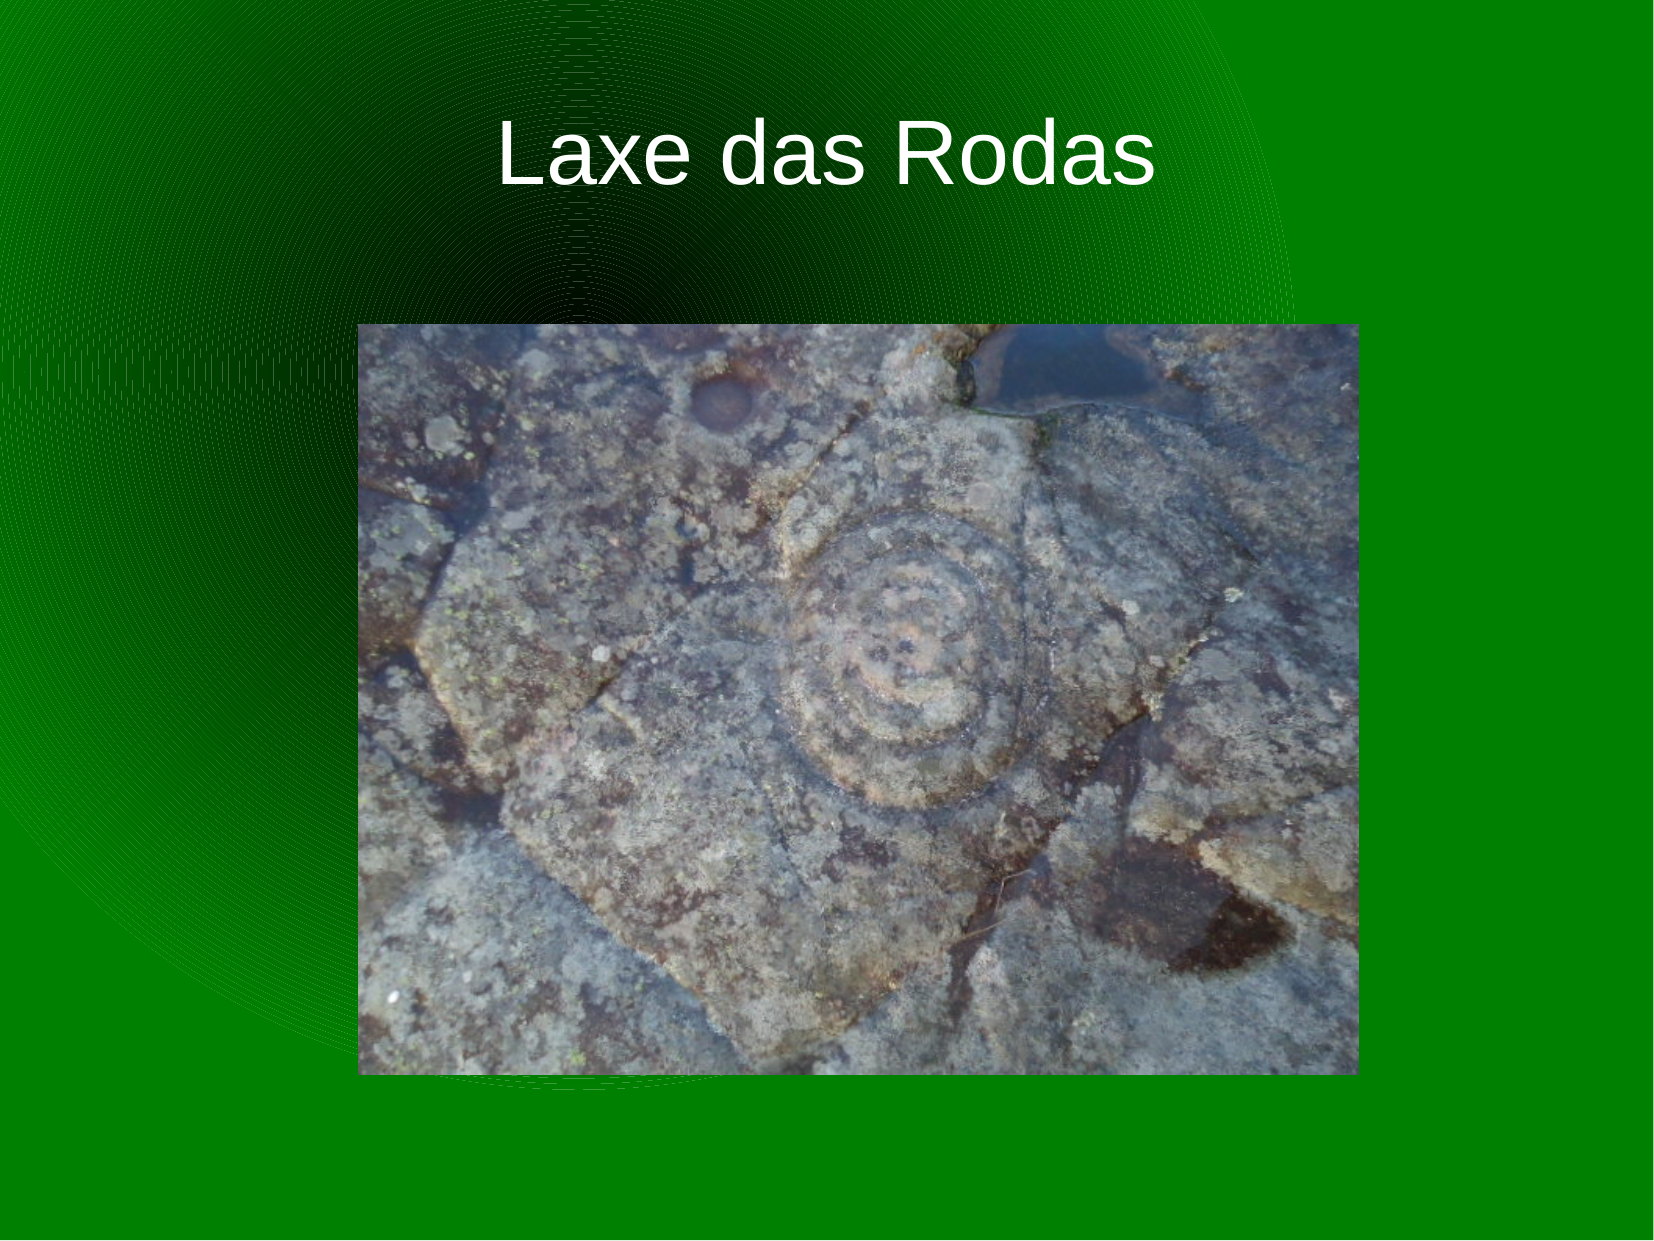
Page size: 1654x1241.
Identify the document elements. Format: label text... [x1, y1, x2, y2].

picture [358, 324, 1359, 1075]
title Laxe das Rodas [82, 56, 1571, 250]
